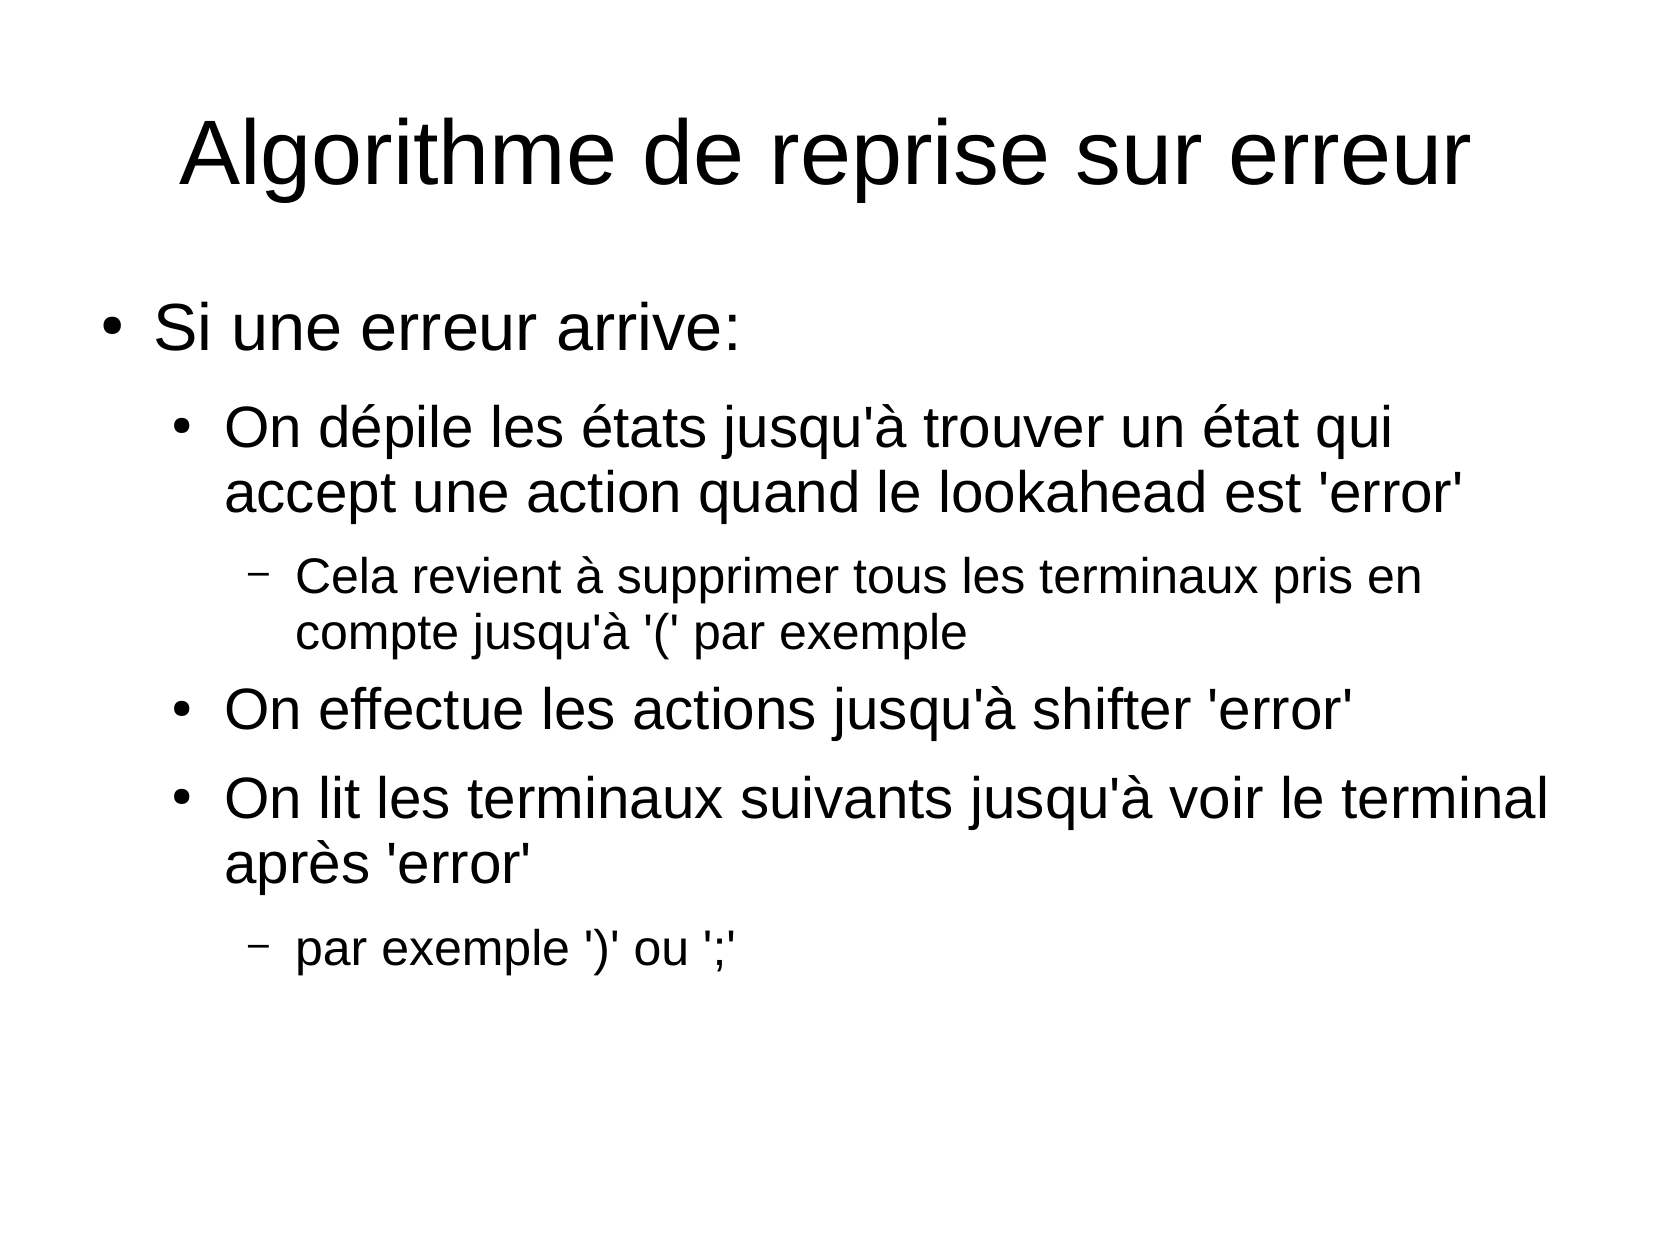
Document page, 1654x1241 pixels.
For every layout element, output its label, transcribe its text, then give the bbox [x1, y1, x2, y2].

list Si une erreur arrive: On dépile les états jusqu'à trouver un état qui accept une action quand le lookahead est 'error' Cela revient à supprimer tous les terminaux pris en compte jusqu'à '(' par exemple On effectue les actions jusqu'à shifter 'error' On lit les terminaux suivants jusqu'à voir le terminal après 'error' par exemple ')' ou ';' [82, 290, 1571, 1094]
title Algorithme de reprise sur erreur [82, 56, 1571, 250]
